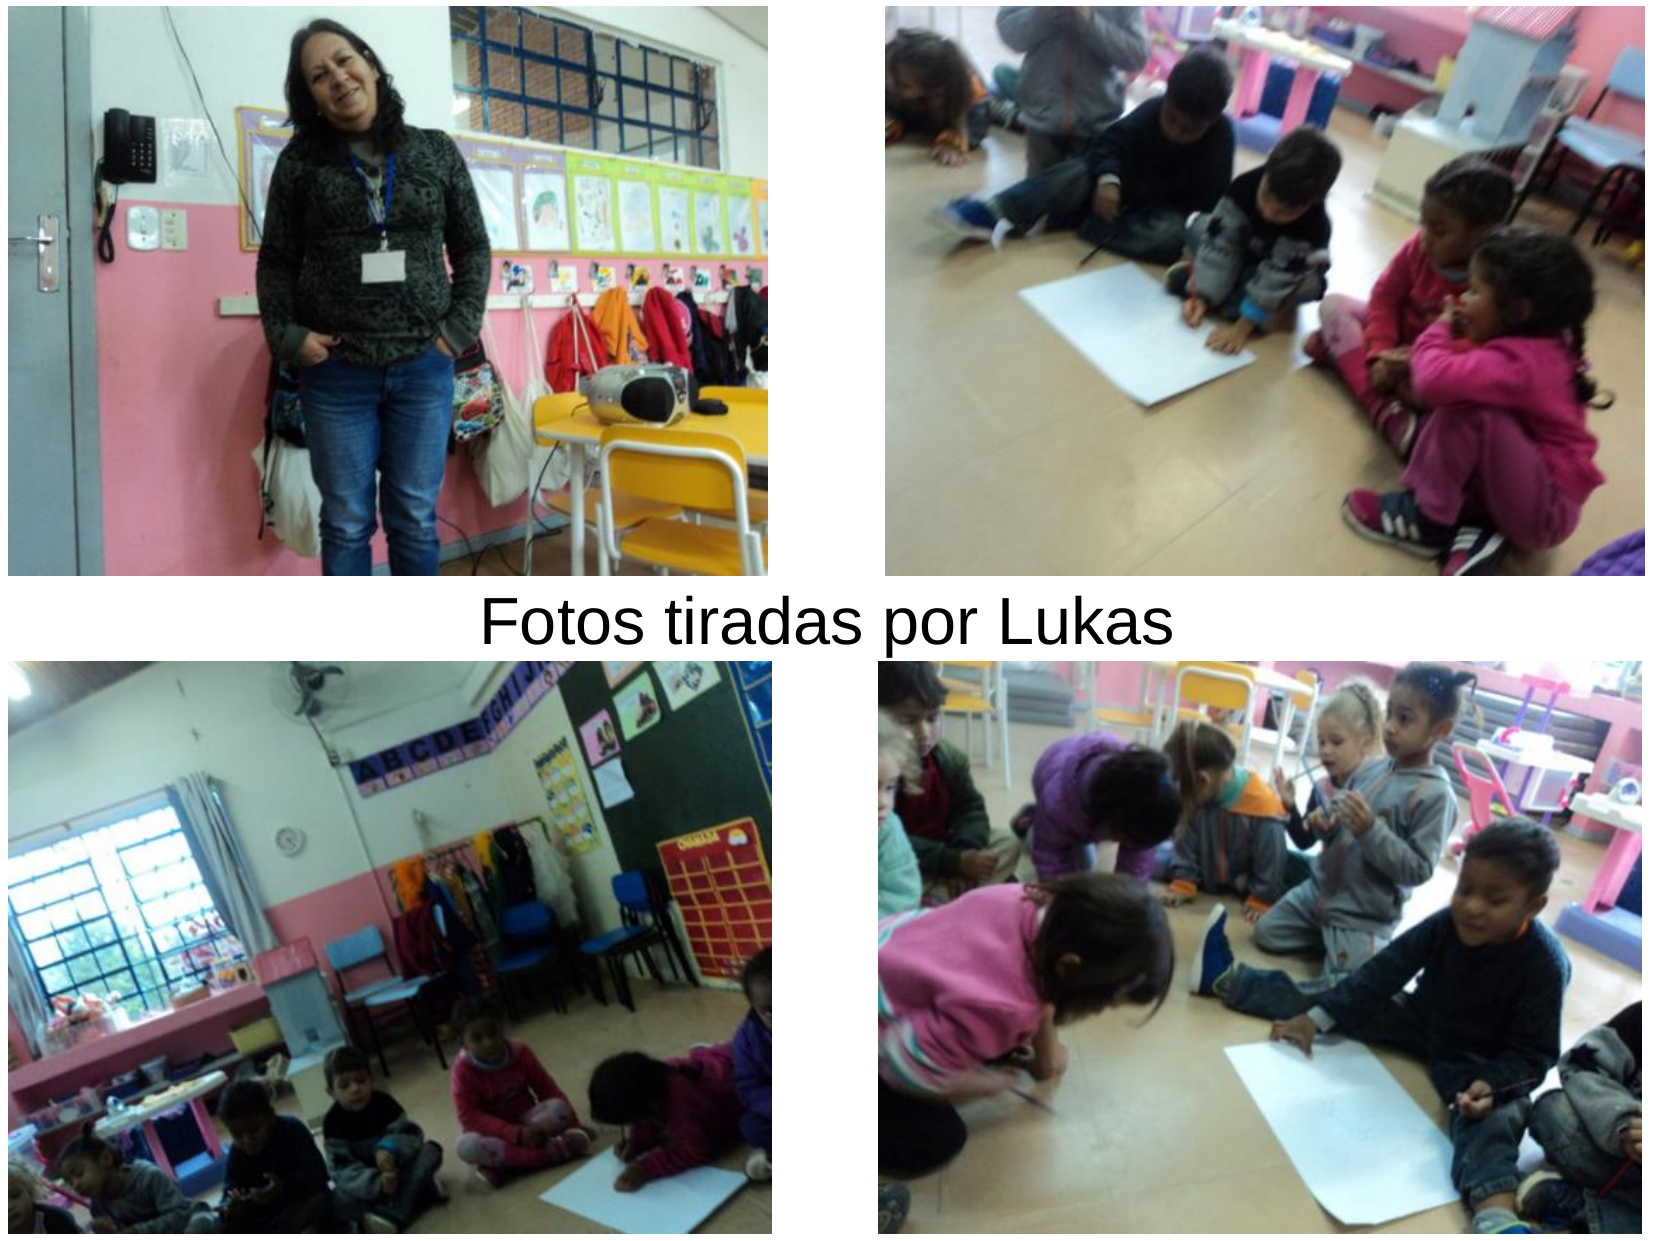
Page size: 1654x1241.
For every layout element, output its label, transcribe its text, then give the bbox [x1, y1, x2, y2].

picture [878, 661, 1642, 1234]
text_box Fotos tiradas por Lukas [83, 509, 1572, 734]
picture [8, 661, 772, 1234]
picture [885, 6, 1645, 576]
picture [8, 6, 768, 576]
